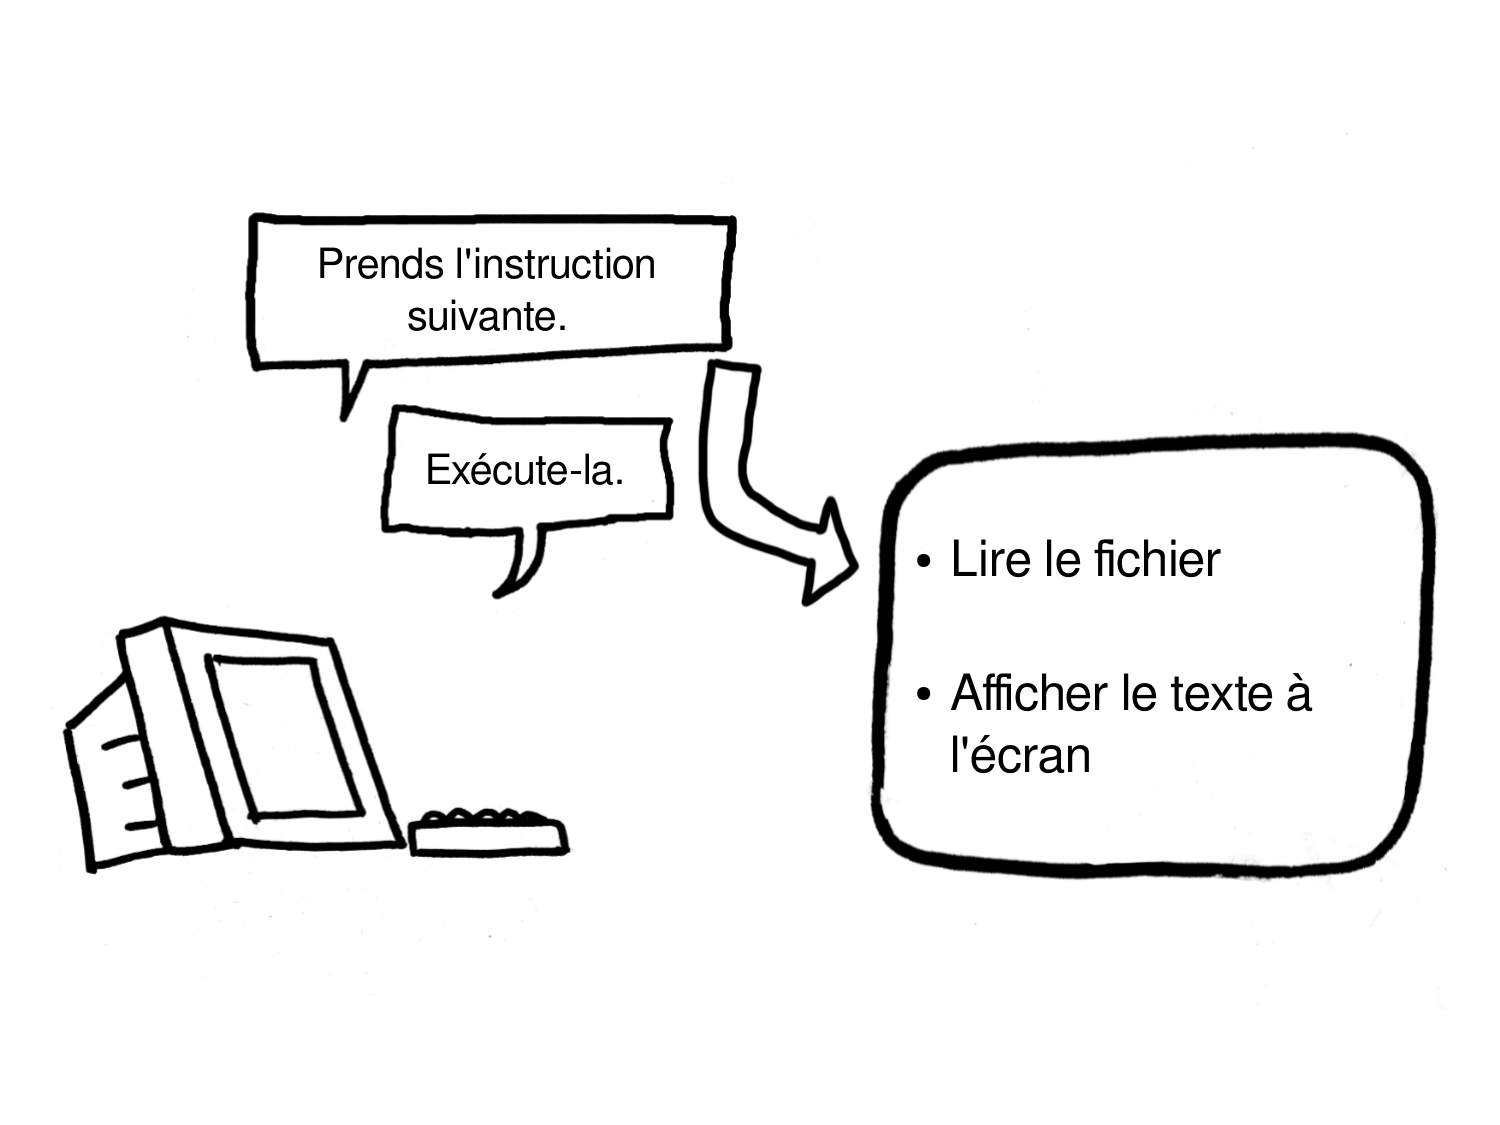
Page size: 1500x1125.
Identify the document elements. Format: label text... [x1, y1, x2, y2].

text_box Lire le fichier Afficher le texte à l'écran [900, 435, 1426, 886]
text_box Prends l'instruction suivante. [240, 210, 736, 376]
text_box Exécute-la. [375, 404, 676, 540]
picture [0, 108, 1500, 1017]
